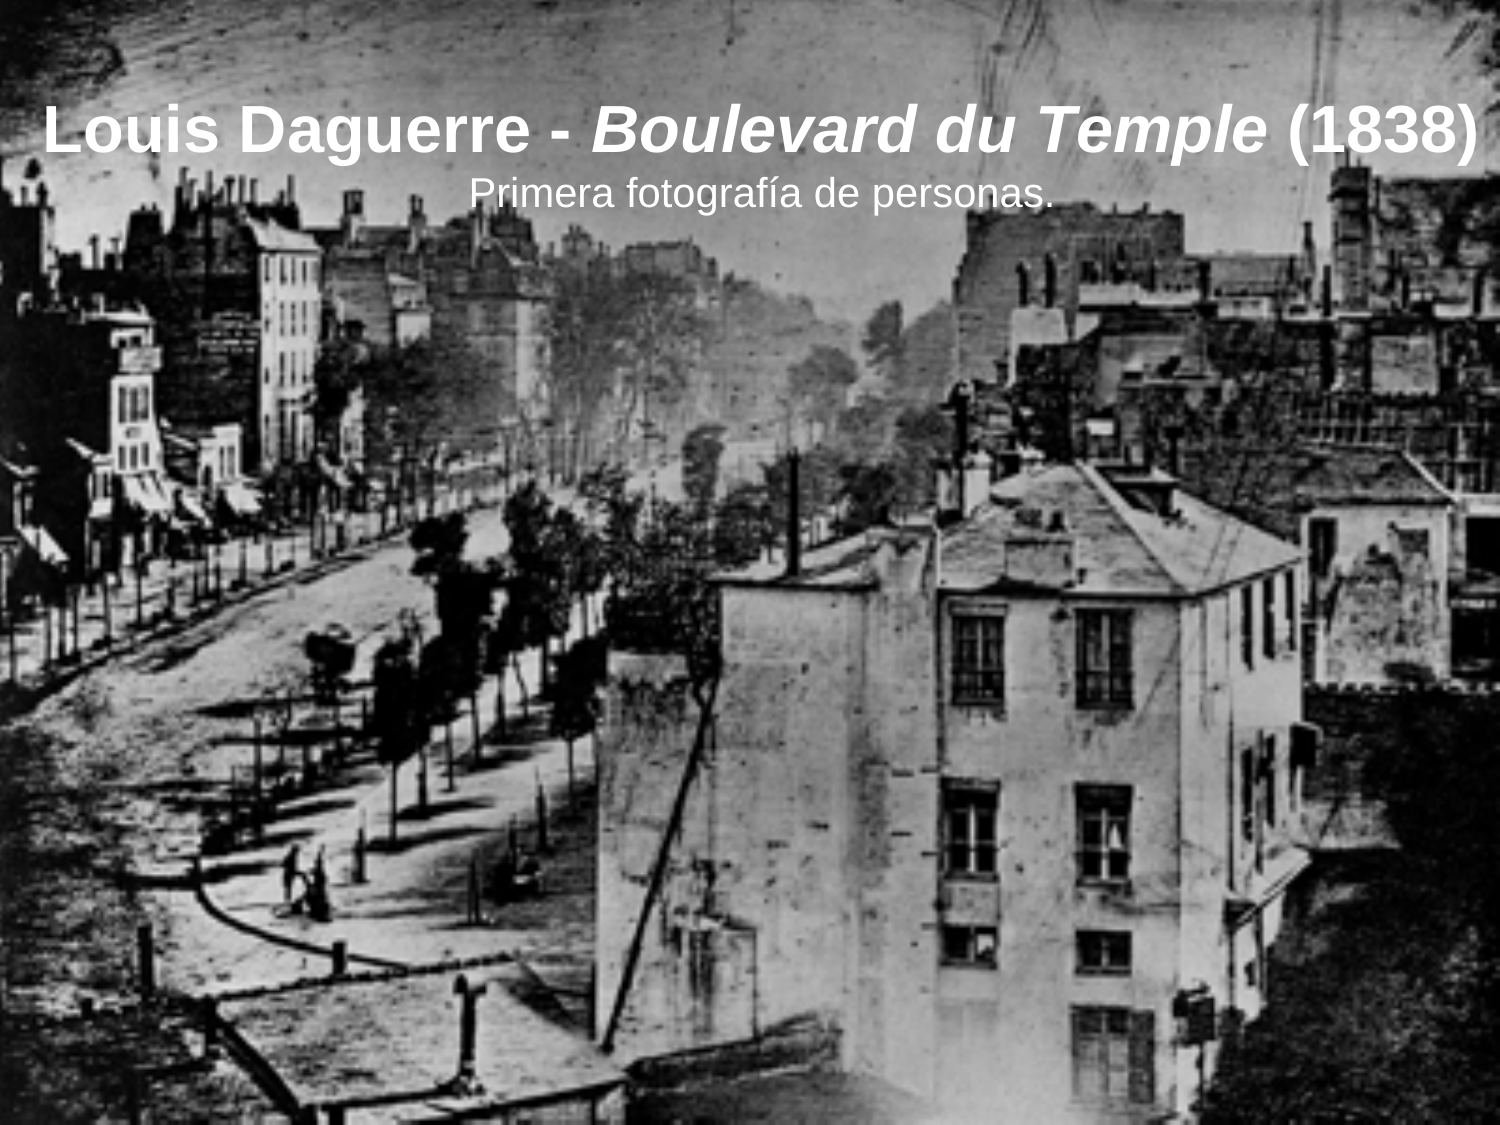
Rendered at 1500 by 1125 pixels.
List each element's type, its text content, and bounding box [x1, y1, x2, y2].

text_box Louis Daguerre - Boulevard du Temple (1838) Primera fotografía de personas. [28, 78, 1495, 324]
picture [0, 0, 1500, 1125]
